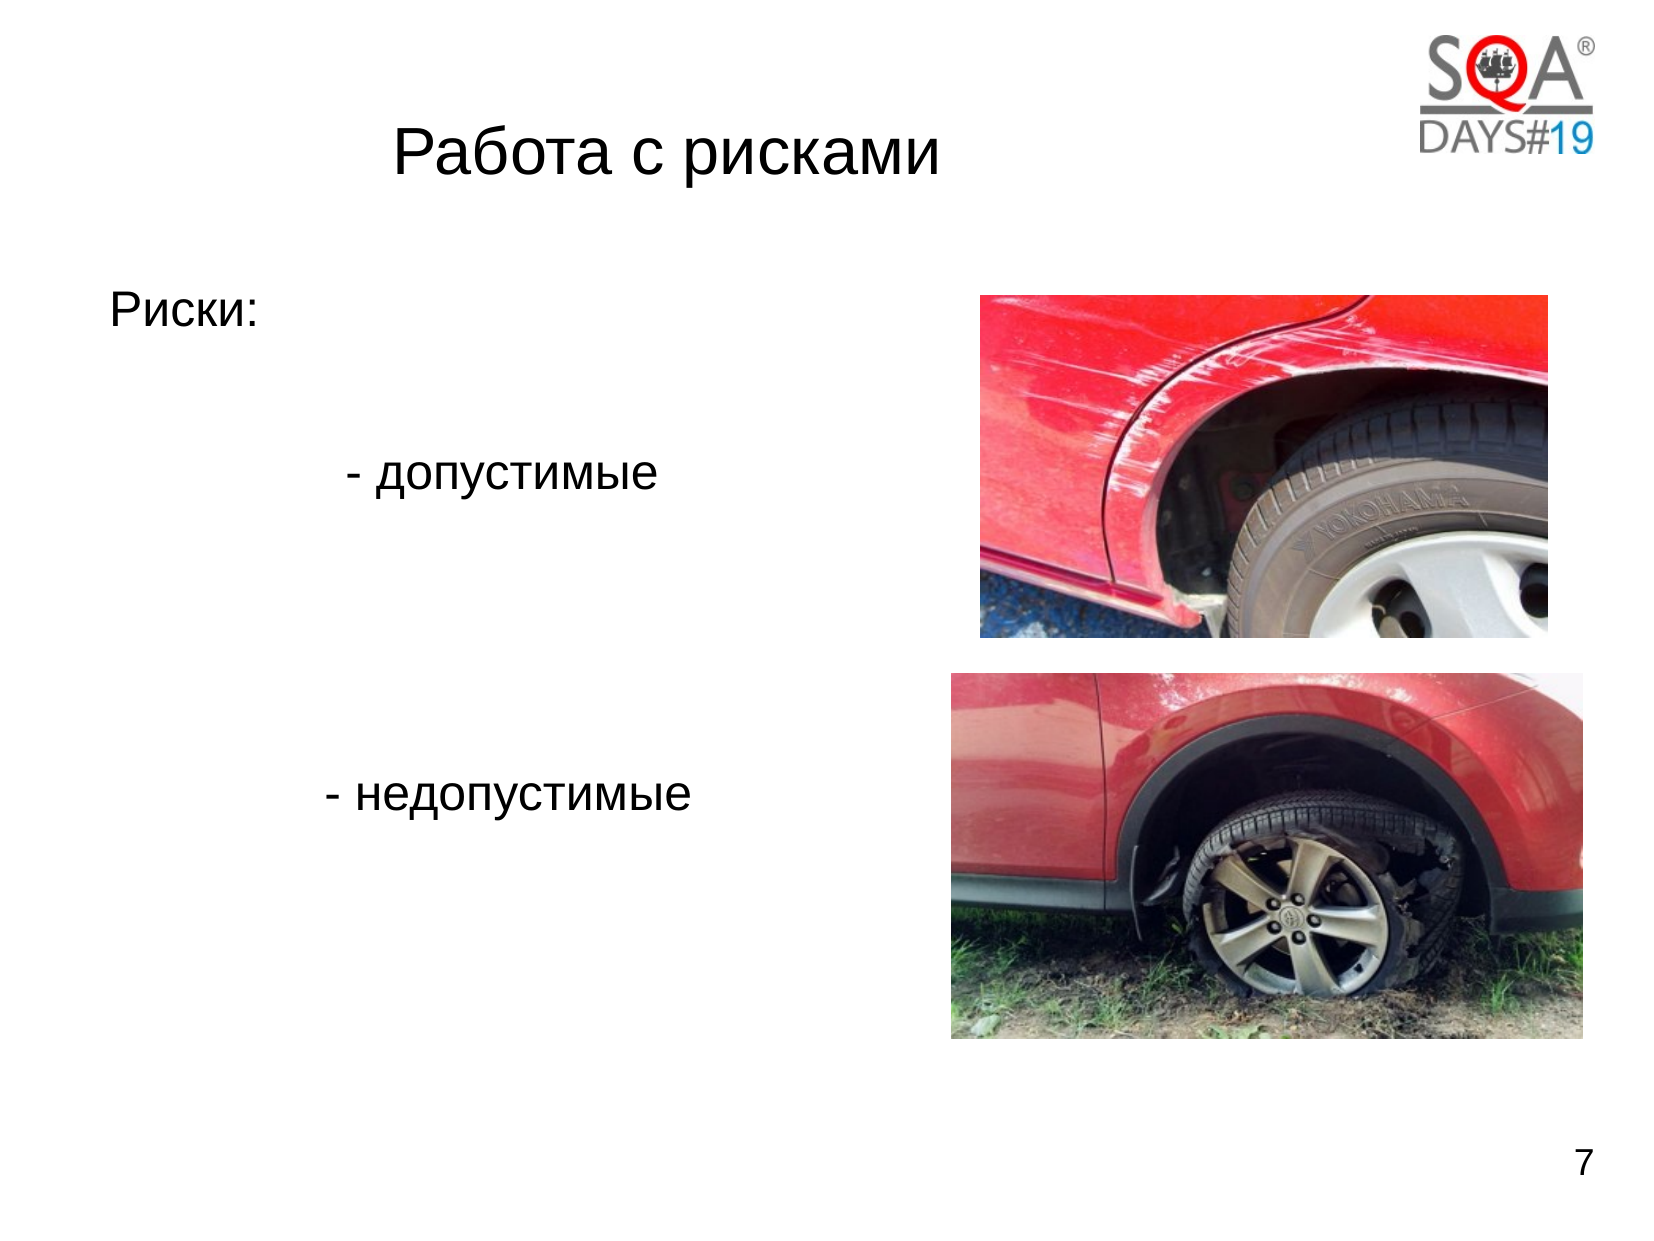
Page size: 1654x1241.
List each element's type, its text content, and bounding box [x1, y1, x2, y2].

text_box Работа с рисками [377, 106, 957, 196]
text_box Риски: [94, 273, 275, 345]
picture [1420, 35, 1595, 154]
picture [980, 295, 1548, 638]
picture [951, 673, 1583, 1039]
text_box 7 [1559, 1134, 1607, 1191]
text_box - допустимые [330, 437, 674, 508]
text_box - недопустимые [309, 758, 707, 829]
